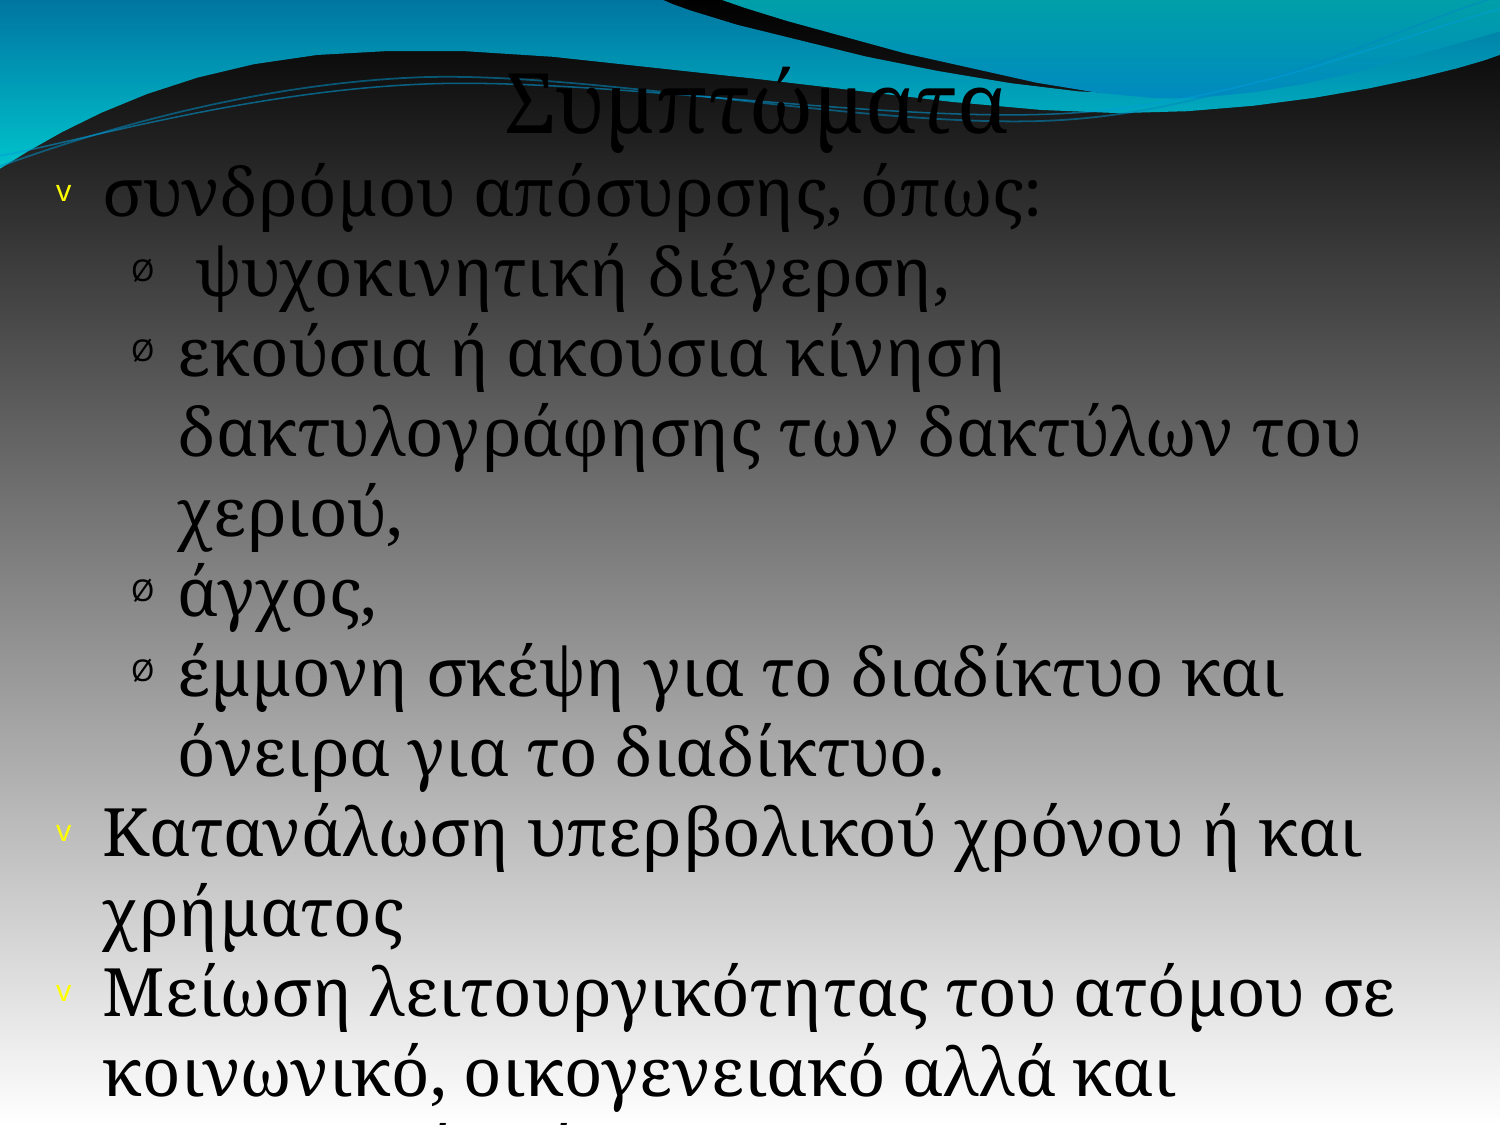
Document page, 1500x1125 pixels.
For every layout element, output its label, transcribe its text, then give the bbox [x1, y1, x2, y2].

text_box Συμπτώματα συνδρόμου απόσυρσης, όπως: ψυχοκινητική διέγερση, εκούσια ή ακούσια κίνηση δακτυλογράφησης των δακτύλων του χεριού, άγχος, έμμονη σκέψη για το διαδίκτυο και όνειρα για το διαδίκτυο. Κατανάλωση υπερβολικού χρόνου ή και χρήματος Μείωση λειτουργικότητας του ατόμου σε κοινωνικό, οικογενειακό αλλά και προσωπικό επίπεδο. [41, 42, 1483, 1125]
